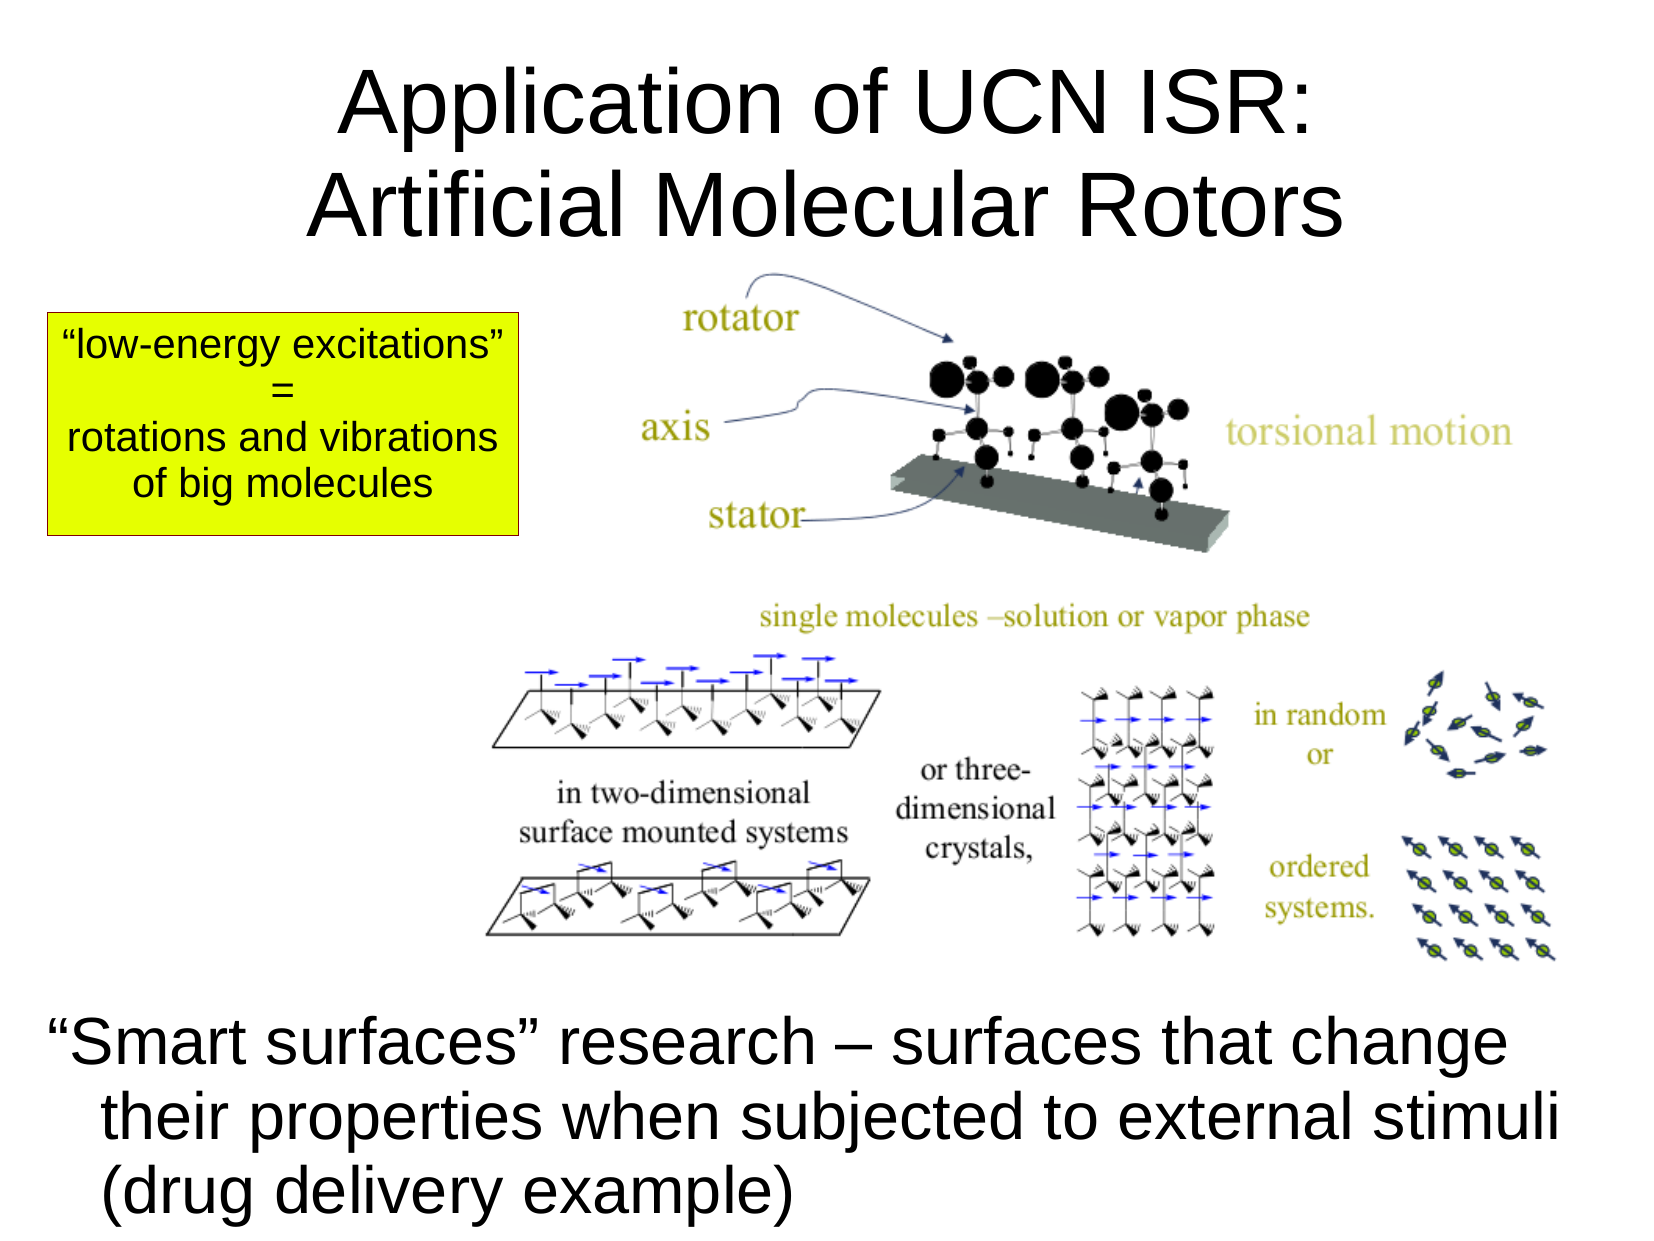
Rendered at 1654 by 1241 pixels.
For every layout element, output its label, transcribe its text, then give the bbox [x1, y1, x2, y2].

picture [472, 265, 1571, 977]
list “Smart surfaces” research – surfaces that change their properties when subjected to external stimuli (drug delivery example) [29, 1003, 1625, 1241]
text_box “low-energy excitations” = rotations and vibrations of big molecules [47, 312, 517, 536]
title Application of UCN ISR: Artificial Molecular Rotors [82, 39, 1571, 267]
